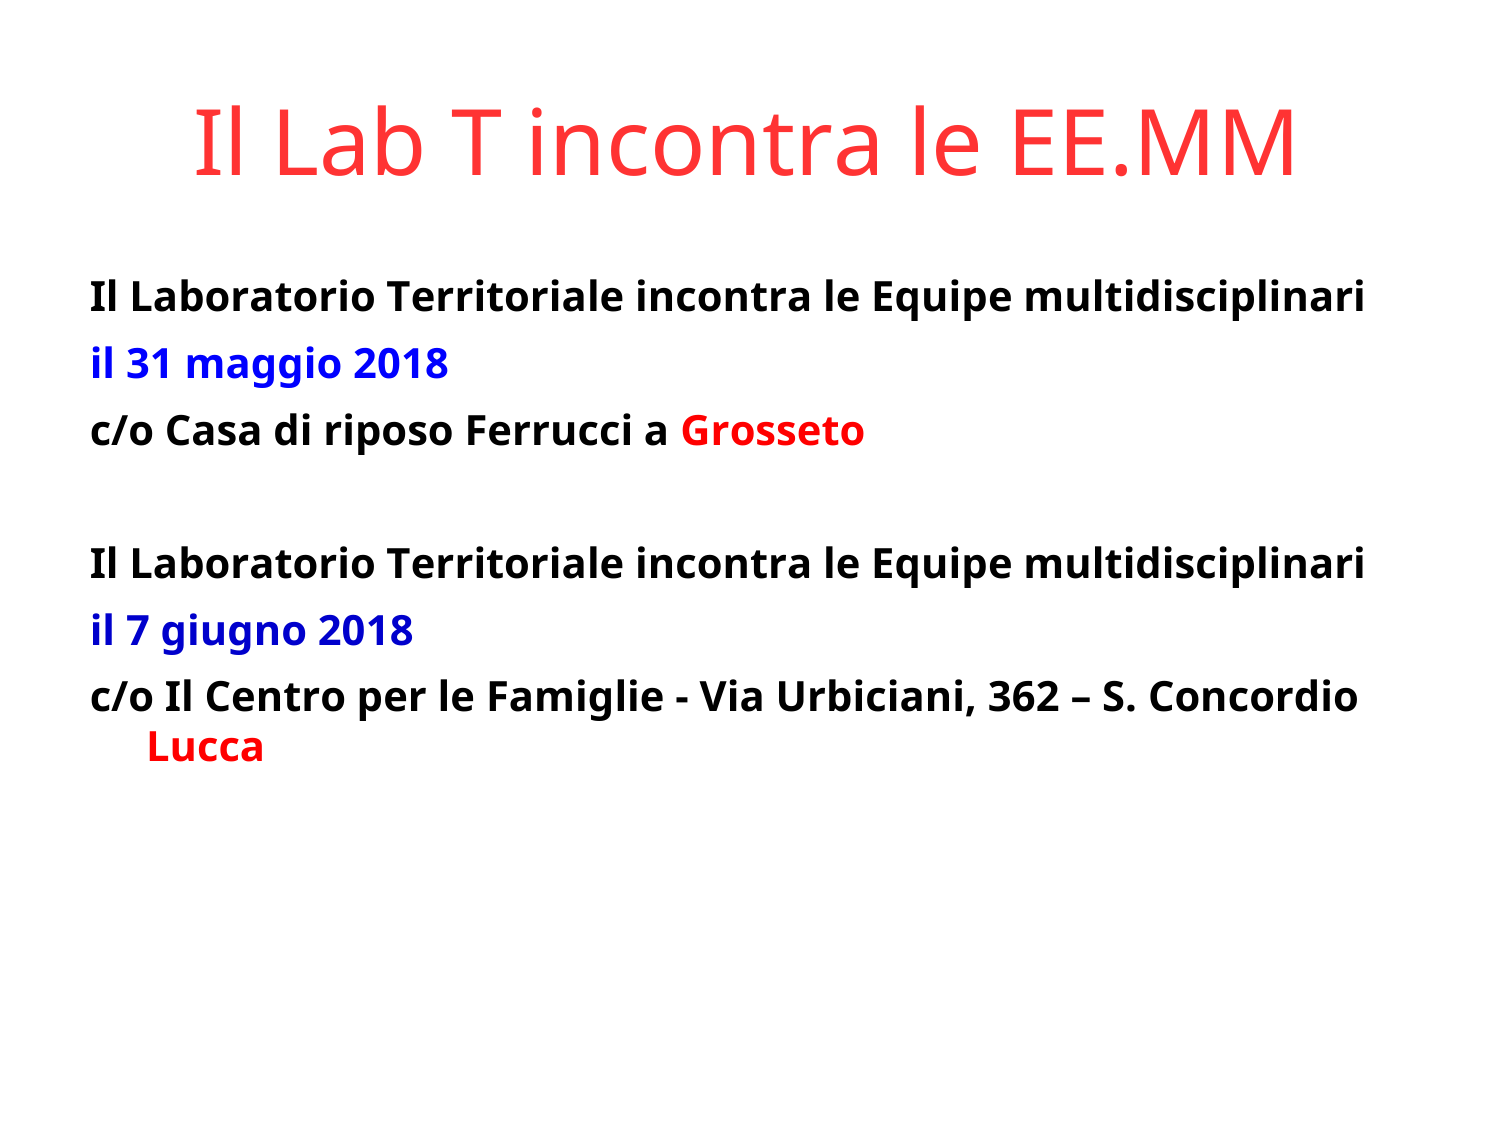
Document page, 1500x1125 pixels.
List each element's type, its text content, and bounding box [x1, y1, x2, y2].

title Il Lab T incontra le EE.MM [75, 20, 1421, 257]
list Il Laboratorio Territoriale incontra le Equipe multidisciplinari il 31 maggio 2018 c/o Casa di riposo Ferrucci a Grosseto Il Laboratorio Territoriale incontra le Equipe multidisciplinari il 7 giugno 2018 c/o Il Centro per le Famiglie - Via Urbiciani, 362 – S. Concordio Lucca [75, 262, 1421, 1000]
